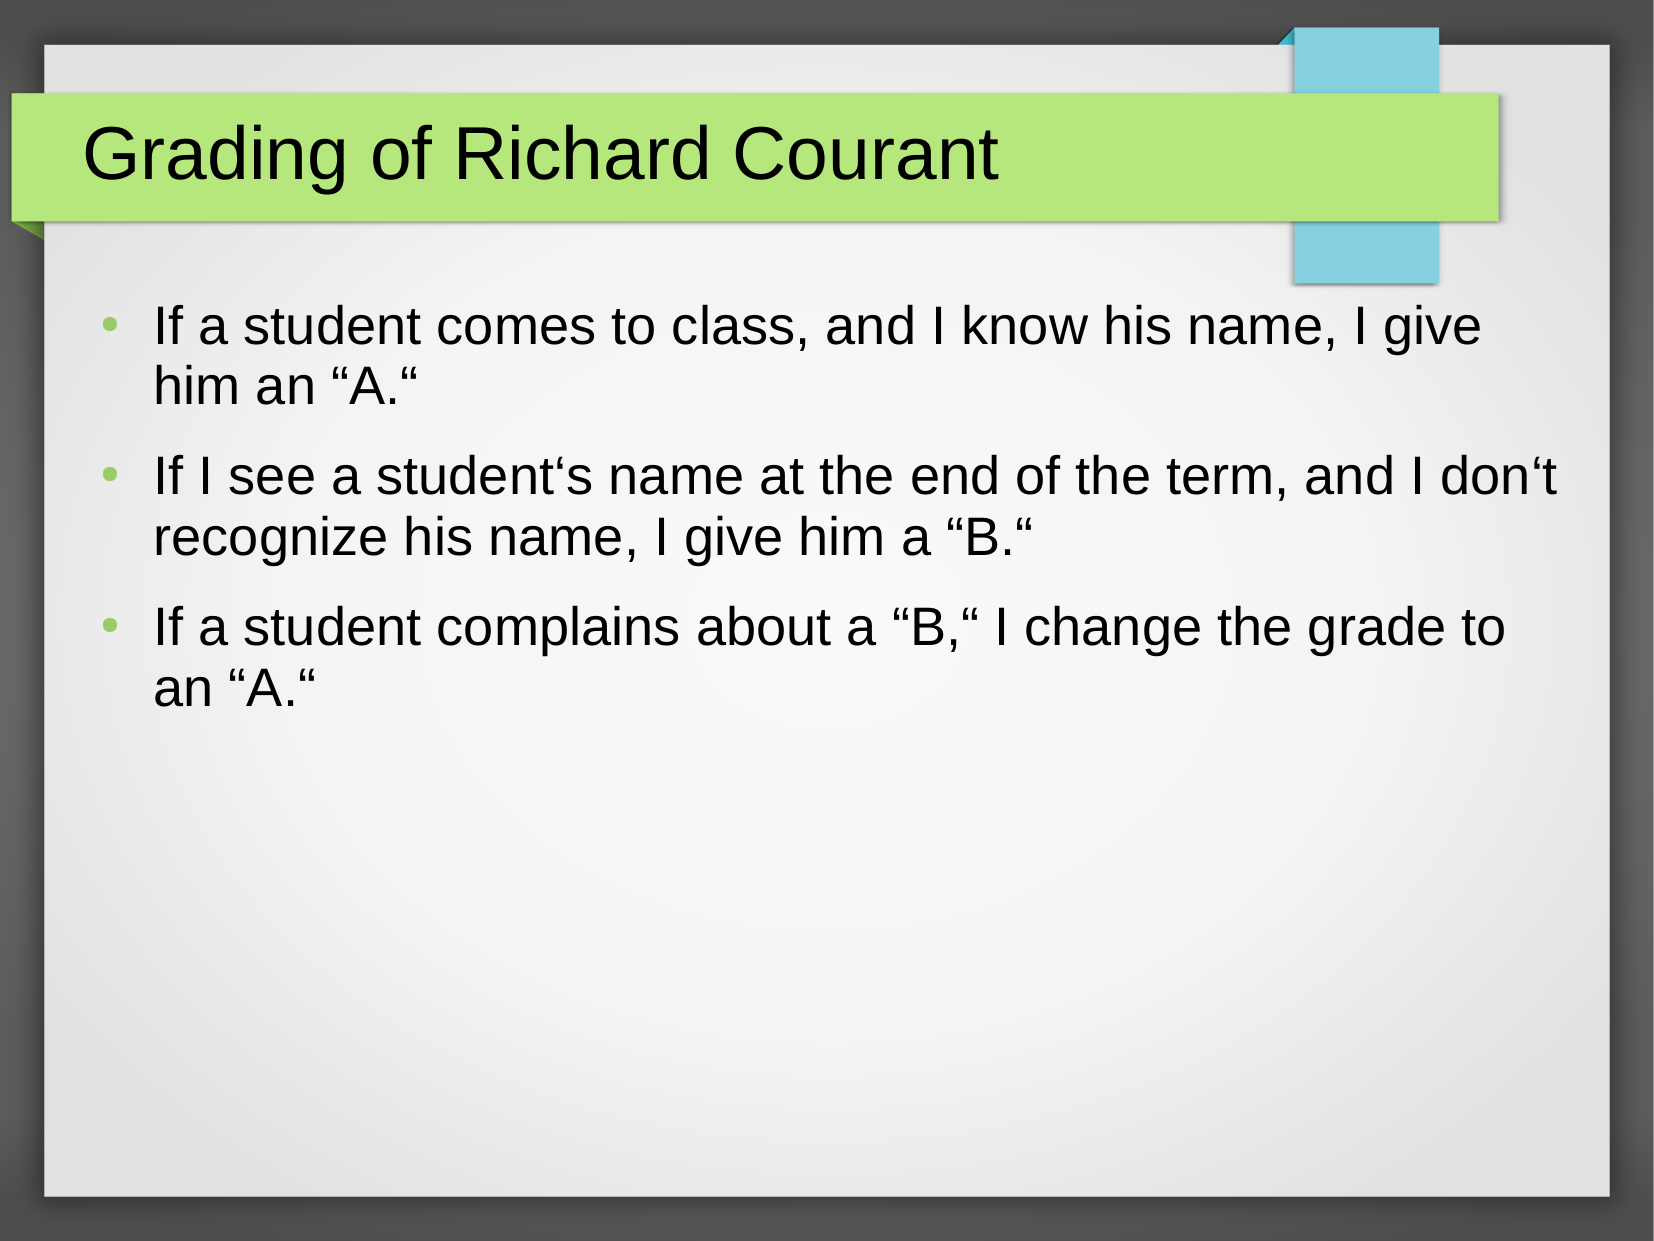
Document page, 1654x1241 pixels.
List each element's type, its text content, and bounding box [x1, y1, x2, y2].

picture [0, 0, 1654, 1241]
title Grading of Richard Courant [82, 94, 1264, 213]
list If a student comes to class, and I know his name, I give him an “A.“ If I see a student‘s name at the end of the term, and I don‘t recognize his name, I give him a “B.“ If a student complains about a “B,“ I change the grade to an “A.“ [82, 295, 1571, 1015]
